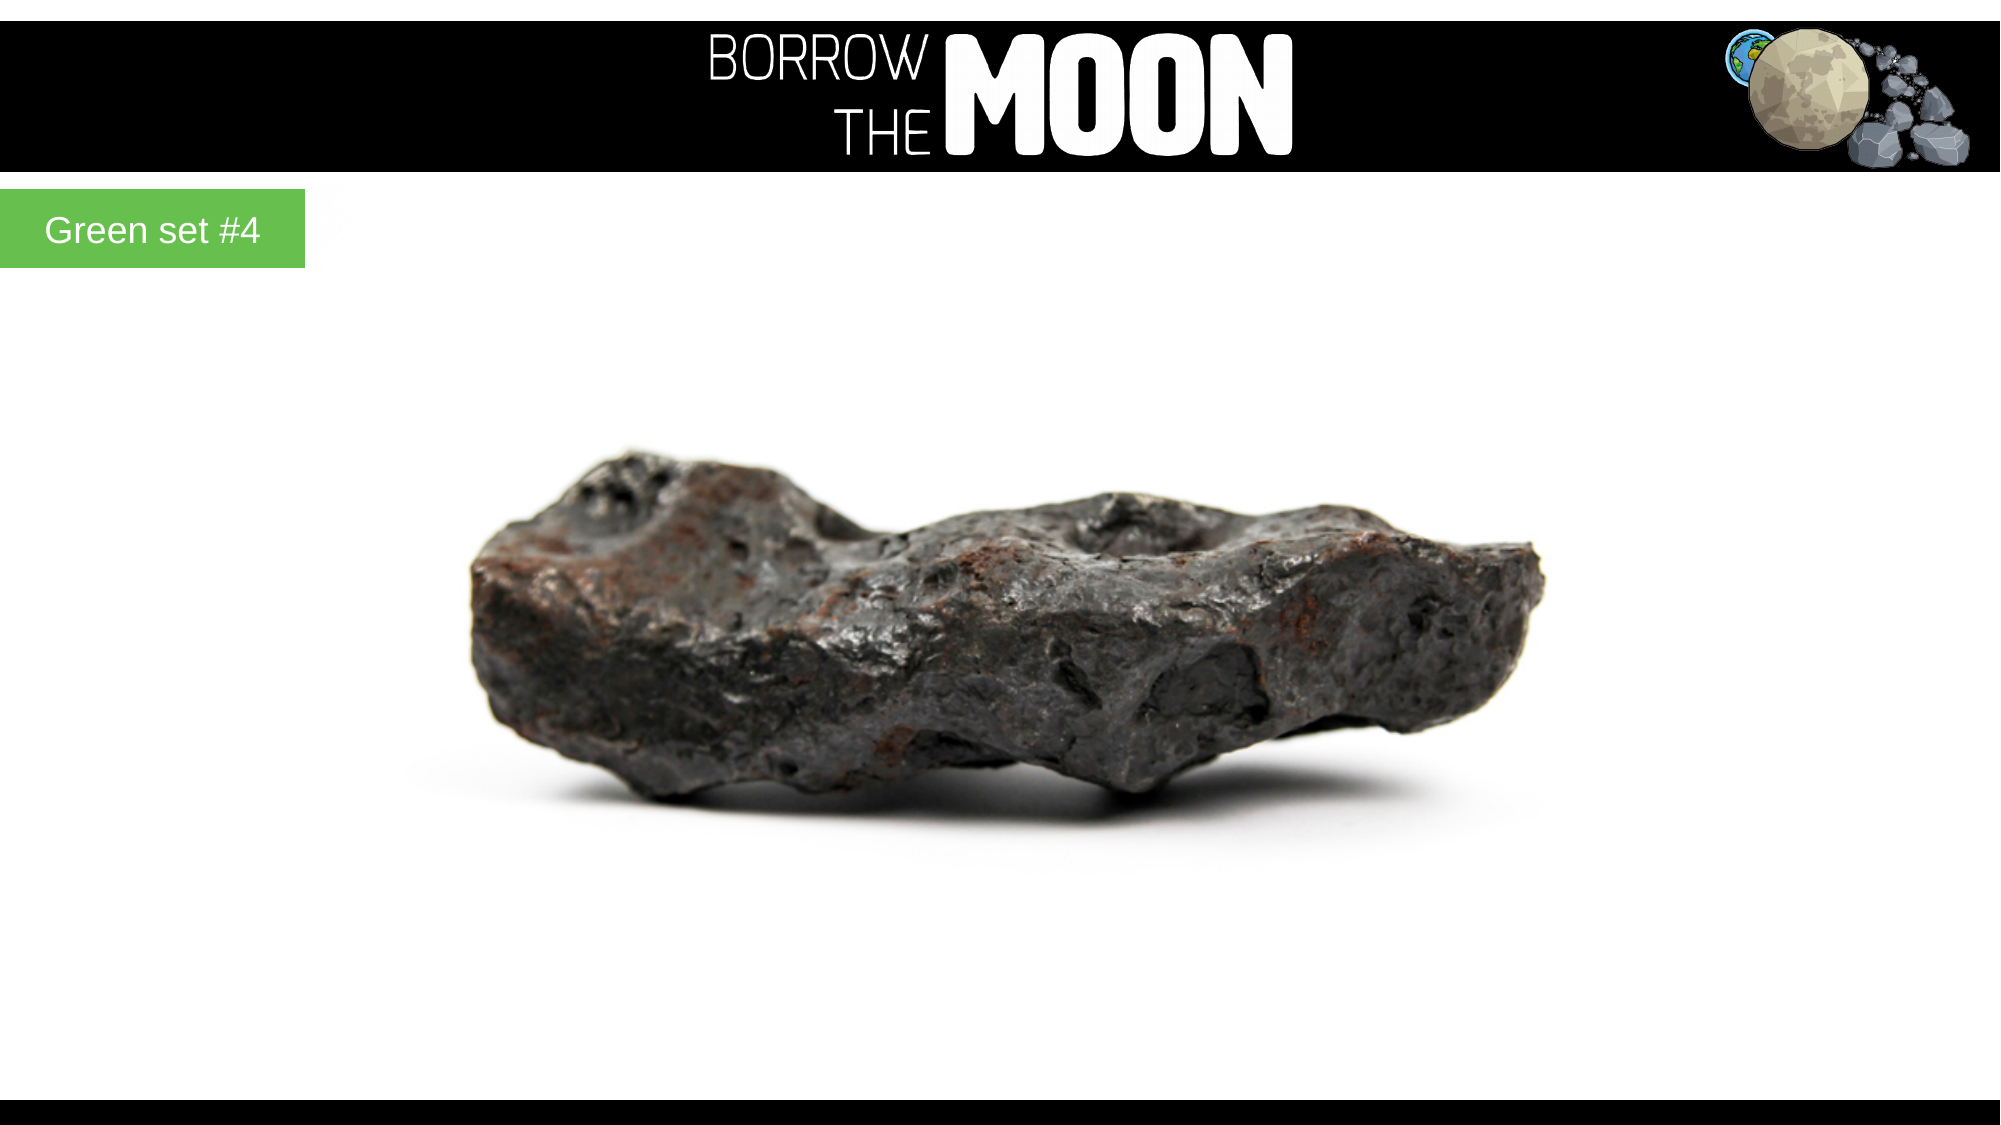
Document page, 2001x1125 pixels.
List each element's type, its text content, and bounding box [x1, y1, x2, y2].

picture [319, 184, 1681, 1091]
text_box Green set #4 [0, 189, 305, 268]
